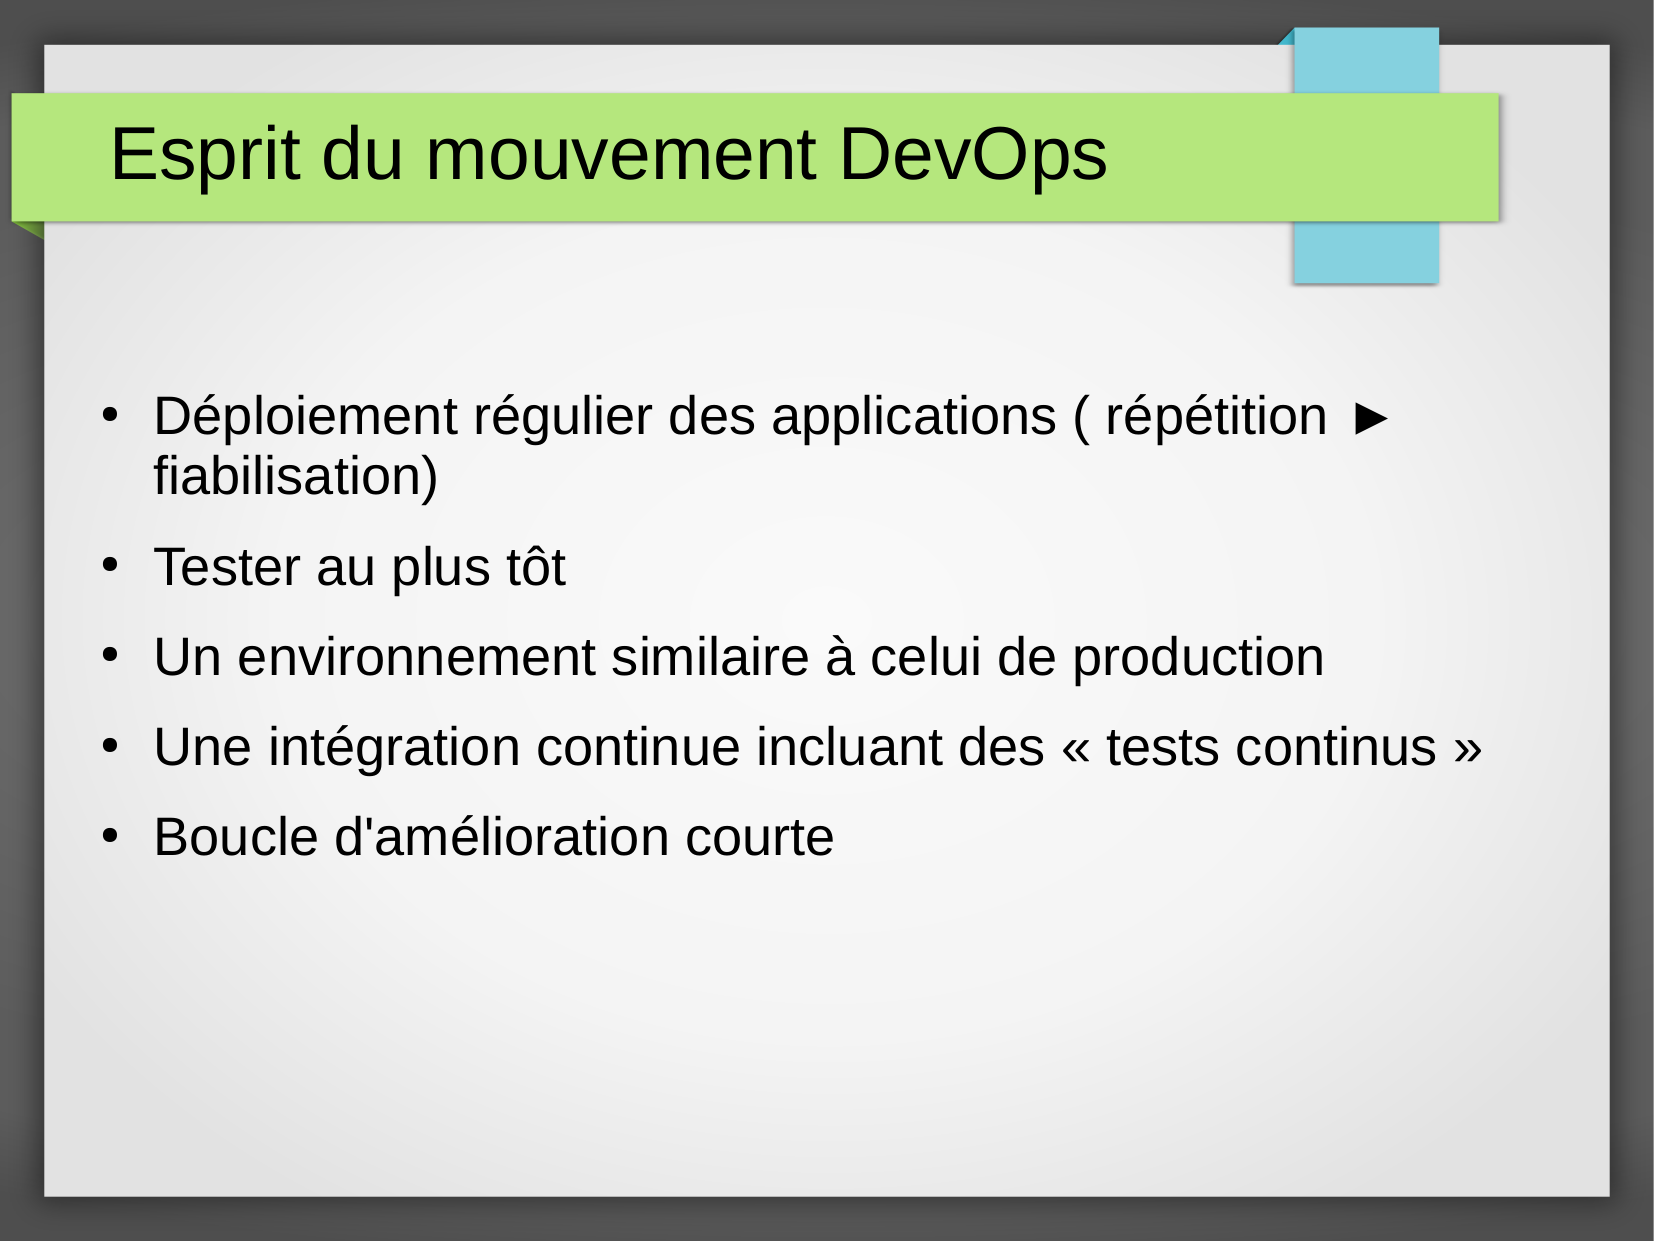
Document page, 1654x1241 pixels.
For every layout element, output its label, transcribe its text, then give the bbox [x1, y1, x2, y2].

picture [0, 0, 1654, 1241]
list Déploiement régulier des applications ( répétition ► fiabilisation) Tester au plus tôt Un environnement similaire à celui de production Une intégration continue incluant des « tests continus » Boucle d'amélioration courte [82, 295, 1571, 1015]
title Esprit du mouvement DevOps [82, 94, 1264, 213]
